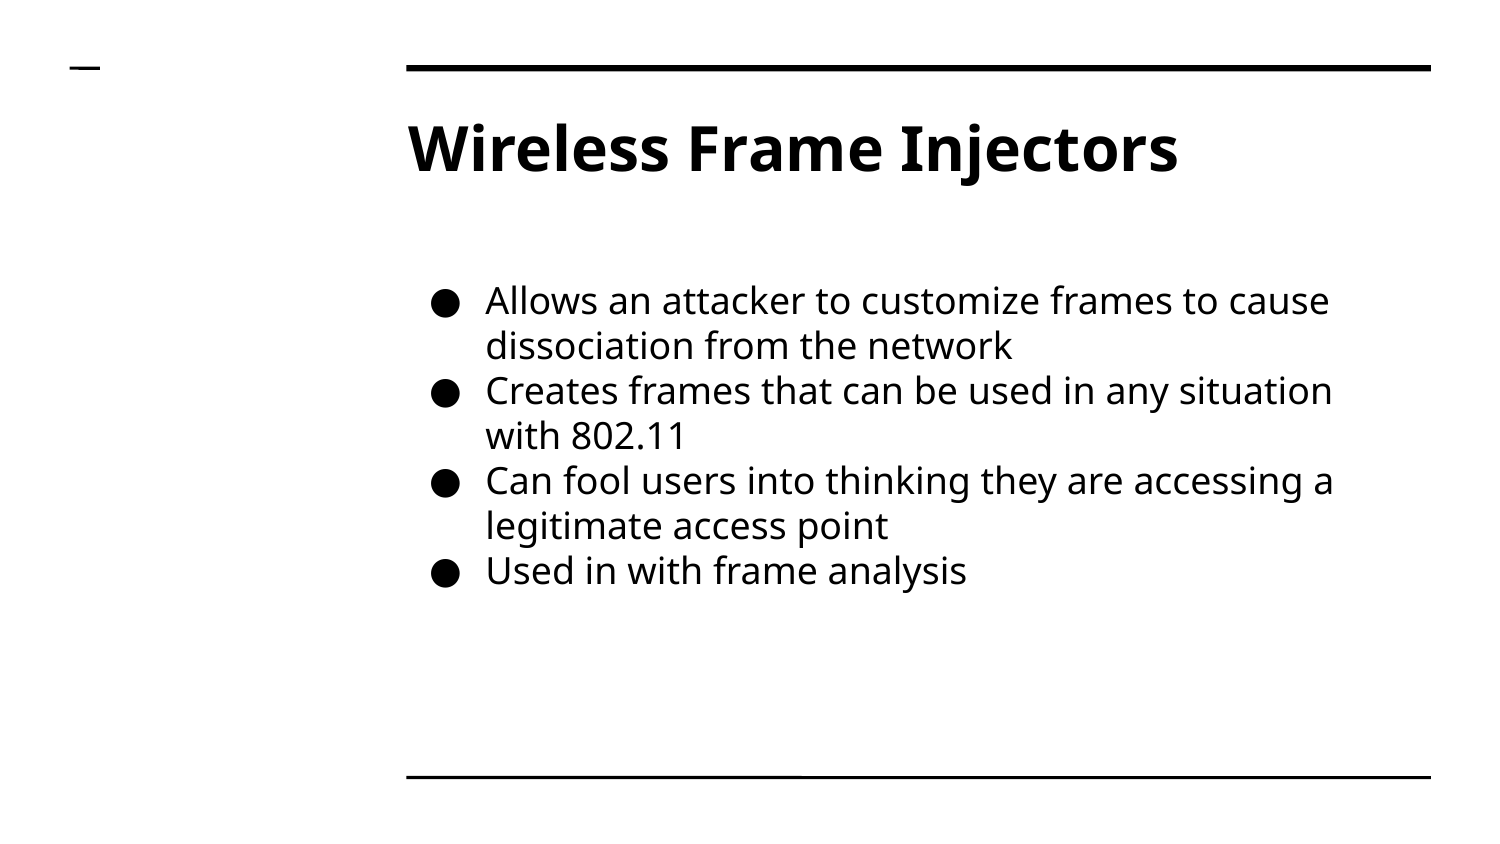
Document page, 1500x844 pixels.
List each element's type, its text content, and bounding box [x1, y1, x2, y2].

list Allows an attacker to customize frames to cause dissociation from the network Creates frames that can be used in any situation with 802.11 Can fool users into thinking they are accessing a legitimate access point Used in with frame analysis [395, 261, 1433, 755]
title Wireless Frame Injectors [393, 94, 1431, 199]
